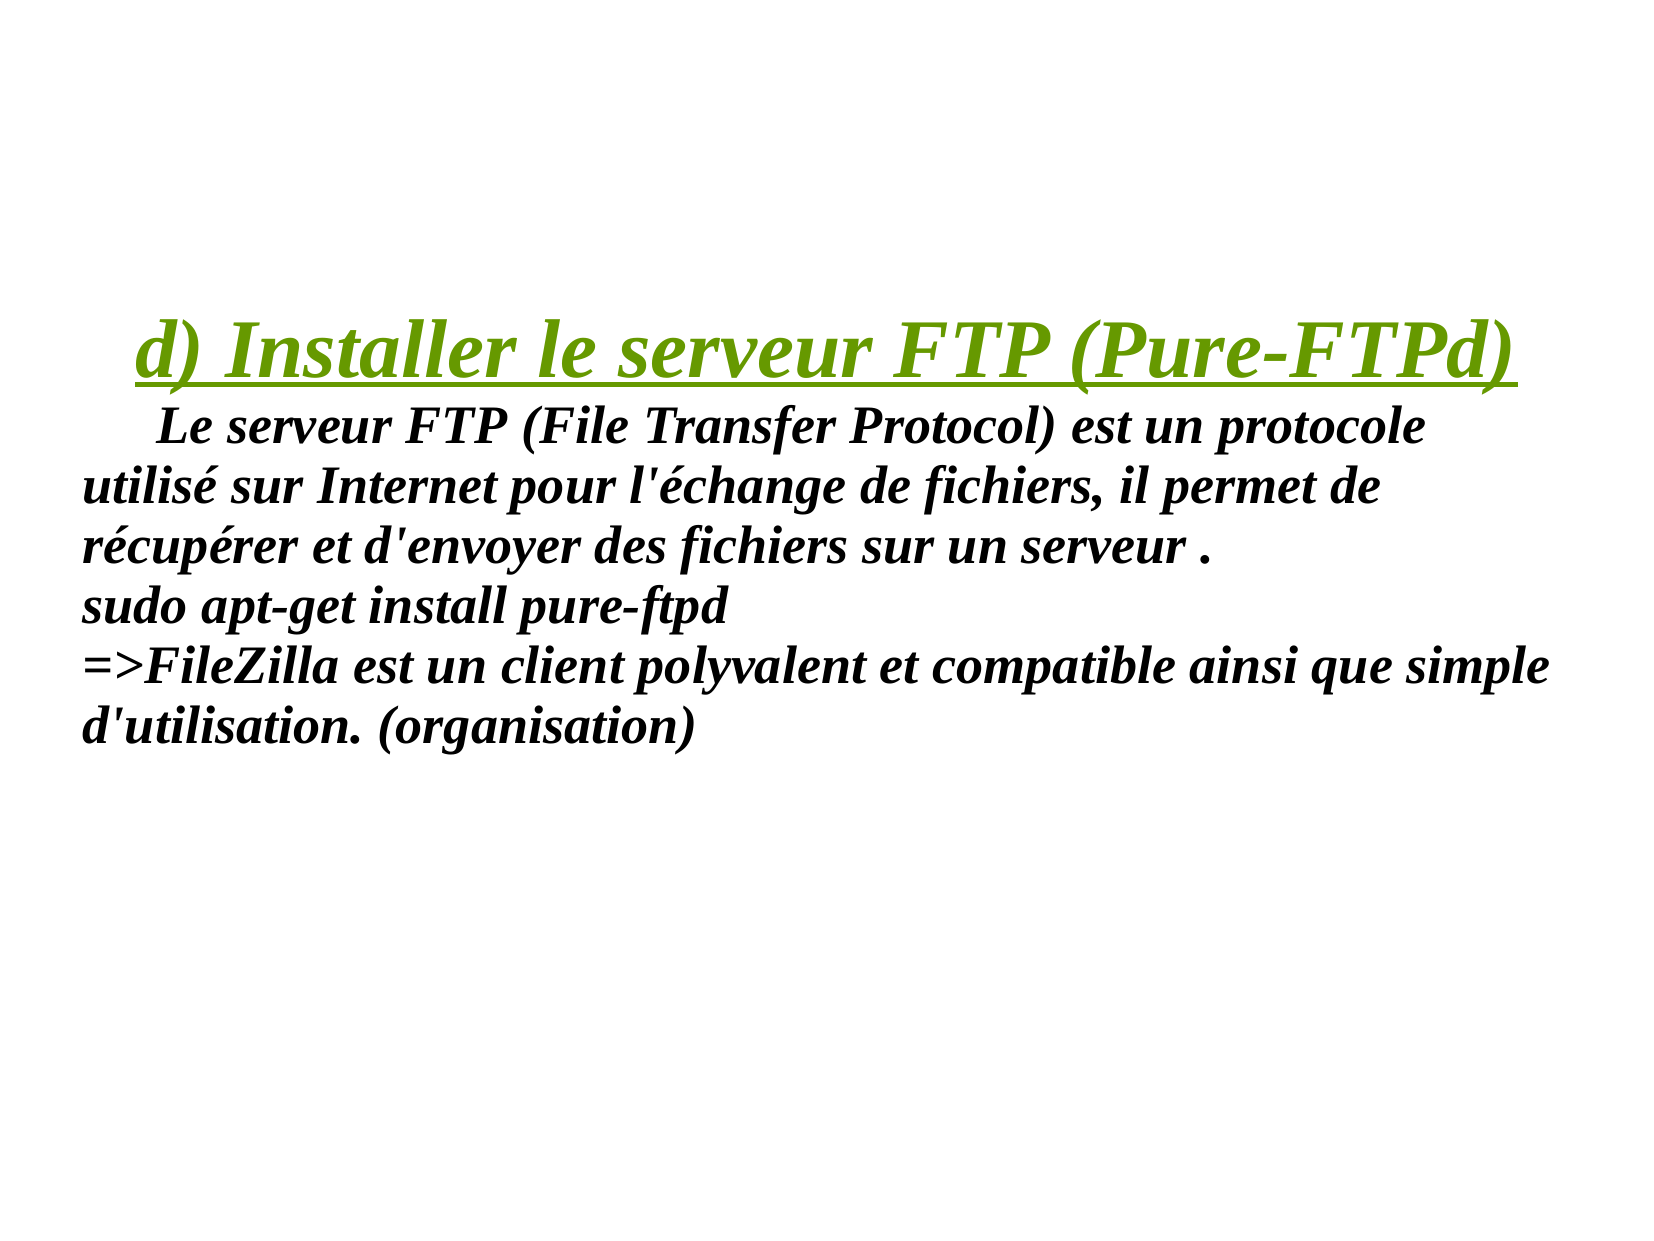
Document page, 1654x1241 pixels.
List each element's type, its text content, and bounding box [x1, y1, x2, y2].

subtitle d) Installer le serveur FTP (Pure-FTPd) Le serveur FTP (File Transfer Protocol) est un protocole utilisé sur Internet pour l'échange de fichiers, il permet de récupérer et d'envoyer des fichiers sur un serveur . sudo apt-get install pure-ftpd =>FileZilla est un client polyvalent et compatible ainsi que simple d'utilisation. (organisation) [82, 49, 1571, 1010]
